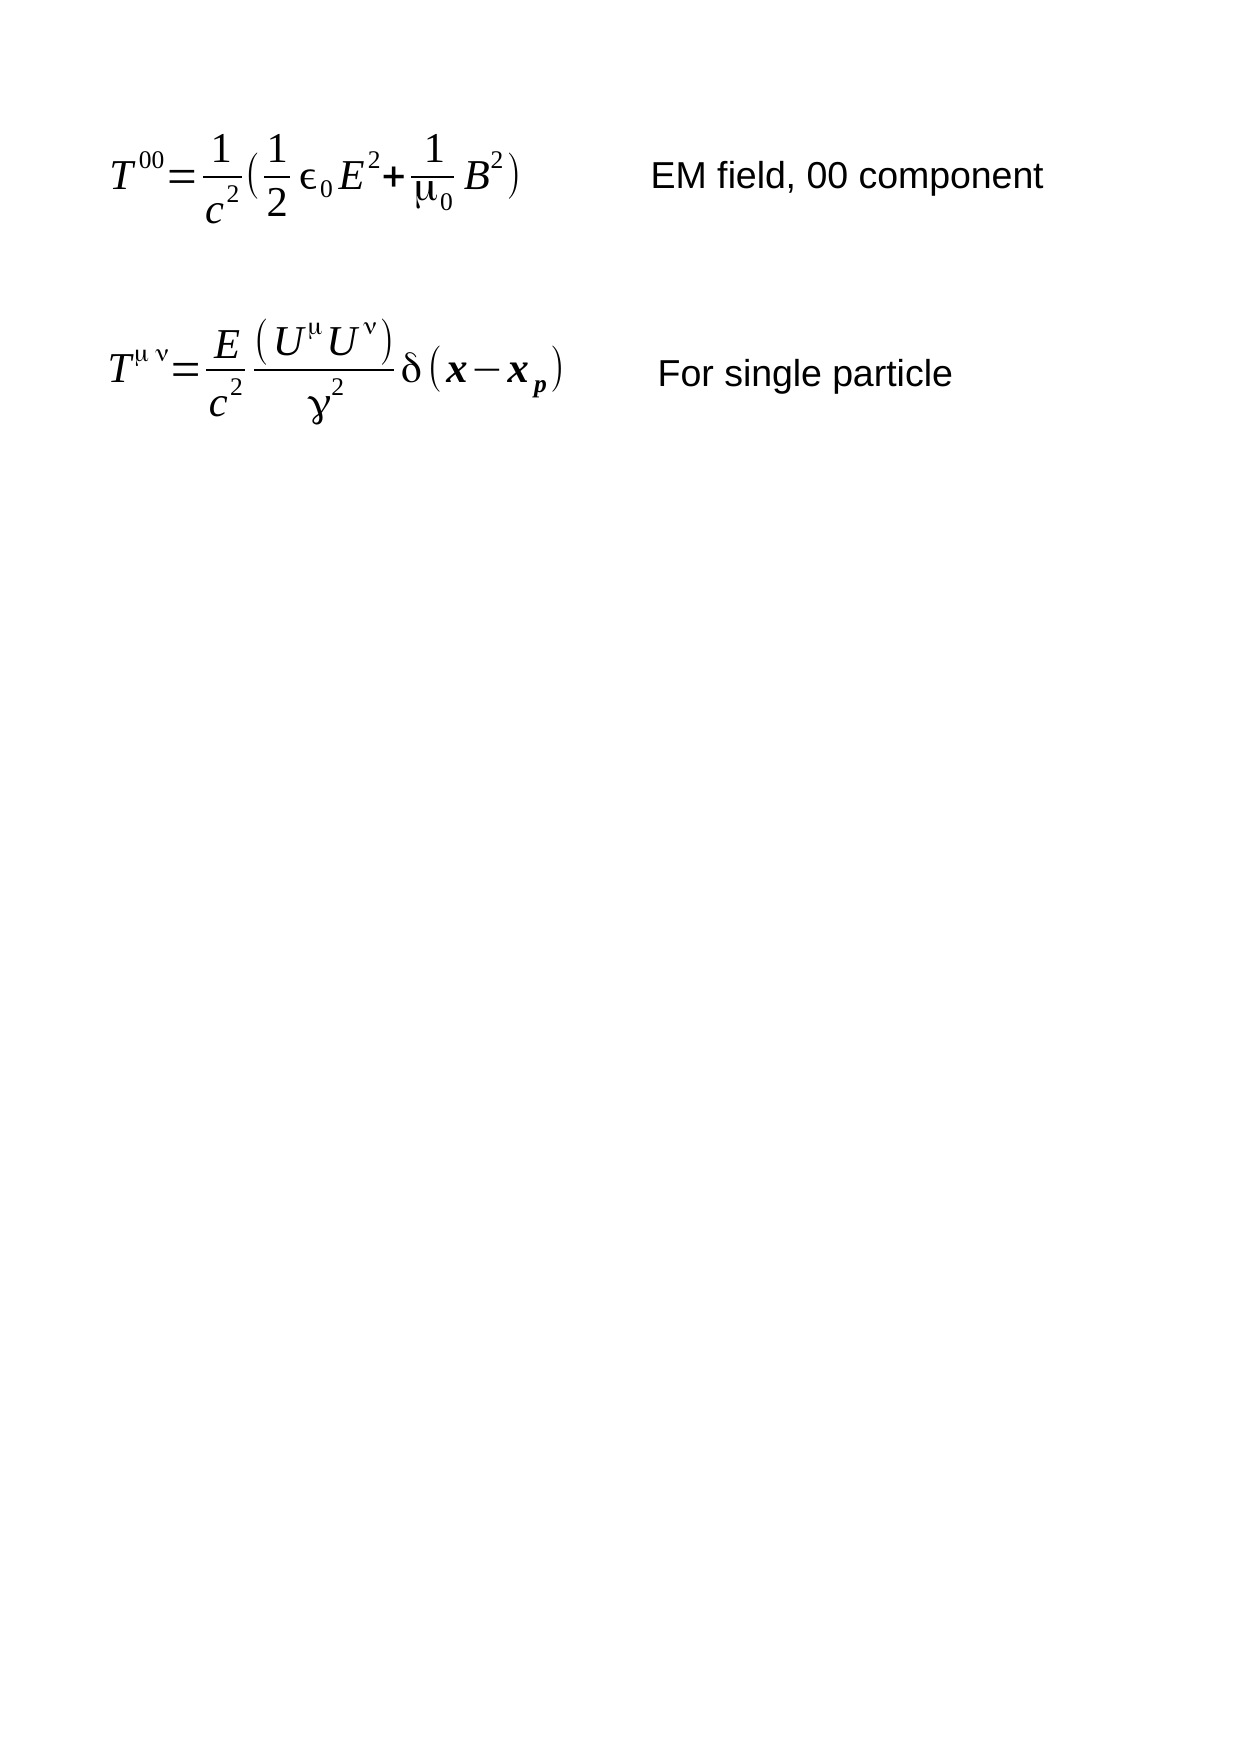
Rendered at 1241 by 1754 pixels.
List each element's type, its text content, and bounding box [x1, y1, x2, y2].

text_box For single particle [642, 344, 1062, 444]
chart [96, 315, 574, 429]
chart [98, 125, 531, 233]
text_box EM field, 00 component [635, 147, 1121, 247]
